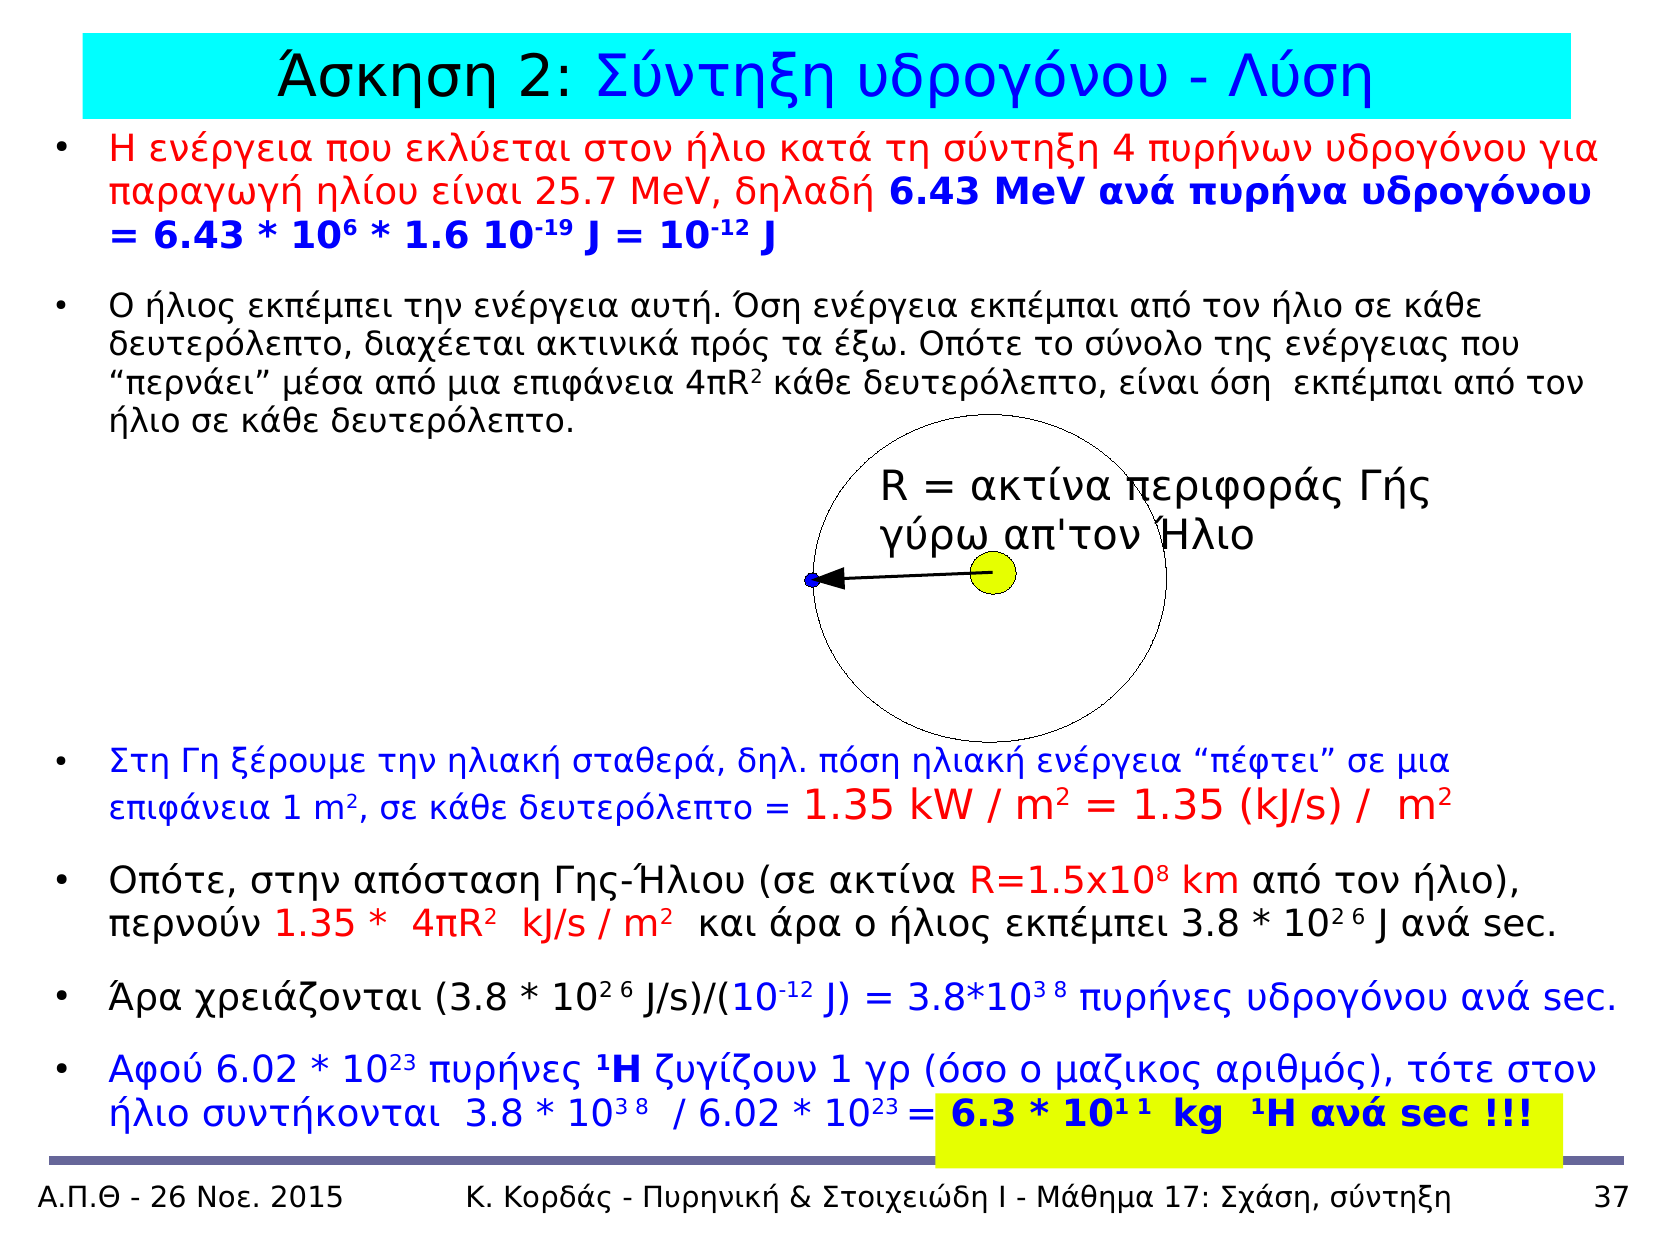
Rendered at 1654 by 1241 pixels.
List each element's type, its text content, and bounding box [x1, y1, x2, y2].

title Άσκηση 2: Σύντηξη υδρογόνου - Λύση [82, 33, 1571, 119]
text_box R = ακτίνα περιφοράς Γής γύρω απ'τον Ήλιο [864, 454, 1463, 611]
text_box [804, 572, 820, 588]
list Η ενέργεια που εκλύεται στον ήλιο κατά τη σύντηξη 4 πυρήνων υδρογόνου για παραγωγή ηλίου είναι 25.7 MeV, δηλαδή 6.43 MeV ανά πυρήνα υδρογόνου = 6.43 * 106 * 1.6 10-19 J = 10-12 J Ο ήλιος εκπέμπει την ενέργεια αυτή. Όση ενέργεια εκπέμπαι από τον ήλιο σε κάθε δευτερόλεπτο, διαχέεται ακτινικά πρός τα έξω. Οπότε το σύνολο της ενέργειας που “περνάει” μέσα από μια επιφάνεια 4πR2 κάθε δευτερόλεπτο, είναι όση εκπέμπαι από τον ήλιο σε κάθε δευτερόλεπτο. Στη Γη ξέρουμε την ηλιακή σταθερά, δηλ. πόση ηλιακή ενέργεια “πέφτει” σε μια επιφάνεια 1 m2, σε κάθε δευτερόλεπτο = 1.35 kW / m2 = 1.35 (kJ/s) / m2 Οπότε, στην απόσταση Γης-Ήλιου (σε ακτίνα R=1.5x108 km από τον ήλιο), περνούν 1.35 * 4πR2 kJ/s / m2 και άρα ο ήλιος εκπέμπει 3.8 * 102 6 J ανά sec. Άρα χρειάζονται (3.8 * 102 6 J/s)/(10-12 J) = 3.8*103 8 πυρήνες υδρογόνου ανά sec. Αφού 6.02 * 1023 πυρήνες 1H ζυγίζουν 1 γρ (όσο ο μαζικος αριθμός), τότε στον ήλιο συντήκονται 3.8 * 103 8 / 6.02 * 1023 = 6.3 * 101 1 kg 1H ανά sec !!! [37, 126, 1622, 1221]
